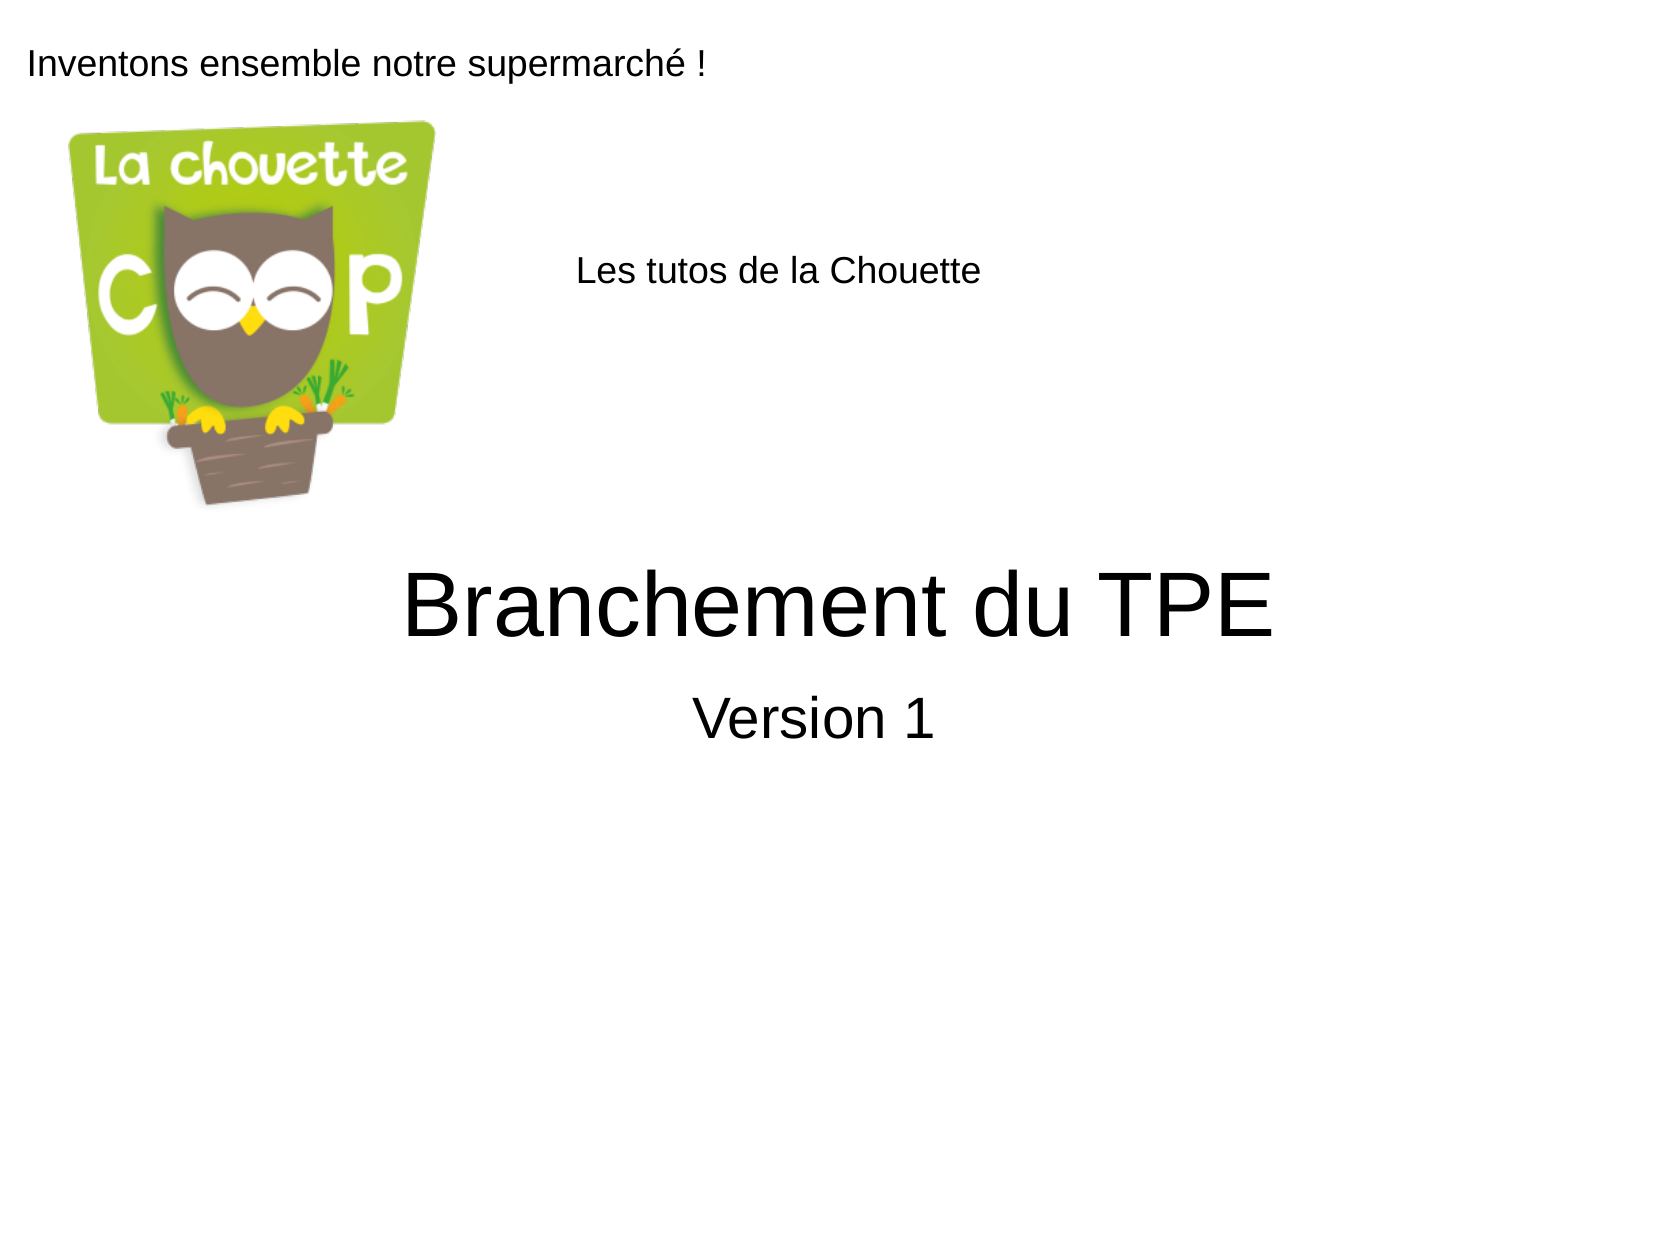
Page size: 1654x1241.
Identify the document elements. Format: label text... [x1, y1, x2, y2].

text_box Inventons ensemble notre supermarché ! [11, 35, 722, 93]
subtitle Branchement du TPE Version 1 [82, 496, 1571, 815]
text_box Les tutos de la Chouette [561, 242, 1271, 299]
picture [59, 106, 447, 514]
